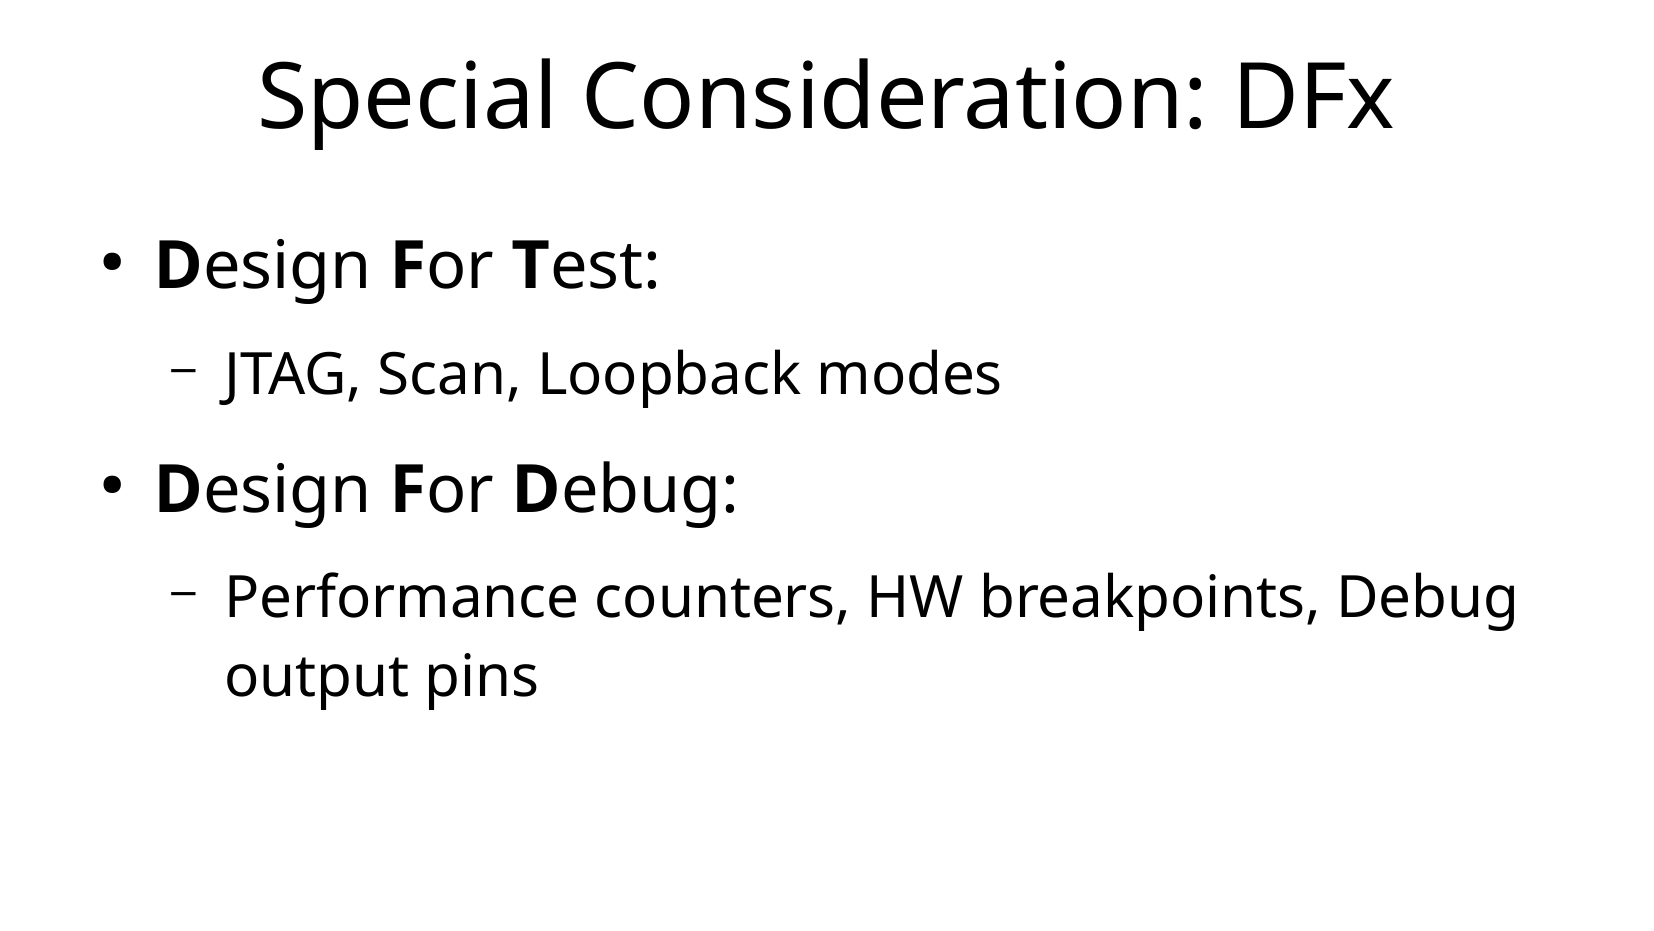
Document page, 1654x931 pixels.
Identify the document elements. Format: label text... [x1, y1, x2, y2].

title Special Consideration: DFx [82, 15, 1571, 171]
list Design For Test: JTAG, Scan, Loopback modes Design For Debug: Performance counters, HW breakpoints, Debug output pins [82, 217, 1571, 841]
